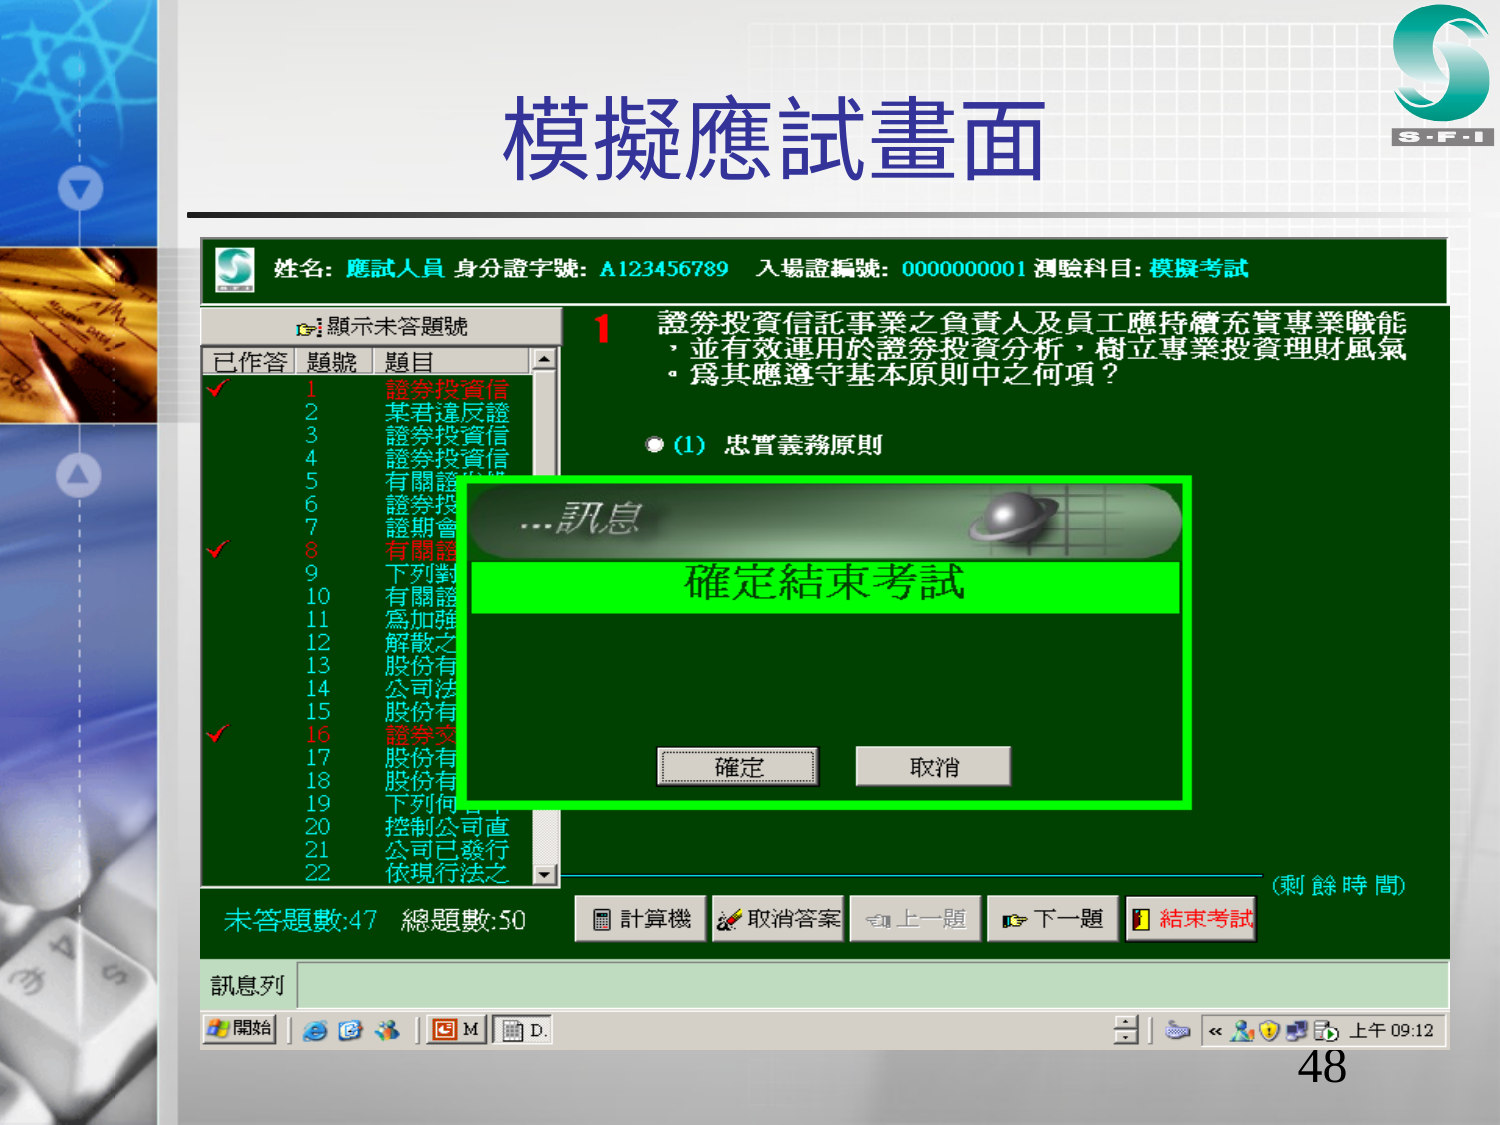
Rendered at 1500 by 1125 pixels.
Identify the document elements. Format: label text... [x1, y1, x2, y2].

title 模擬應試畫面 [188, 101, 1363, 201]
picture [0, 0, 1500, 1125]
